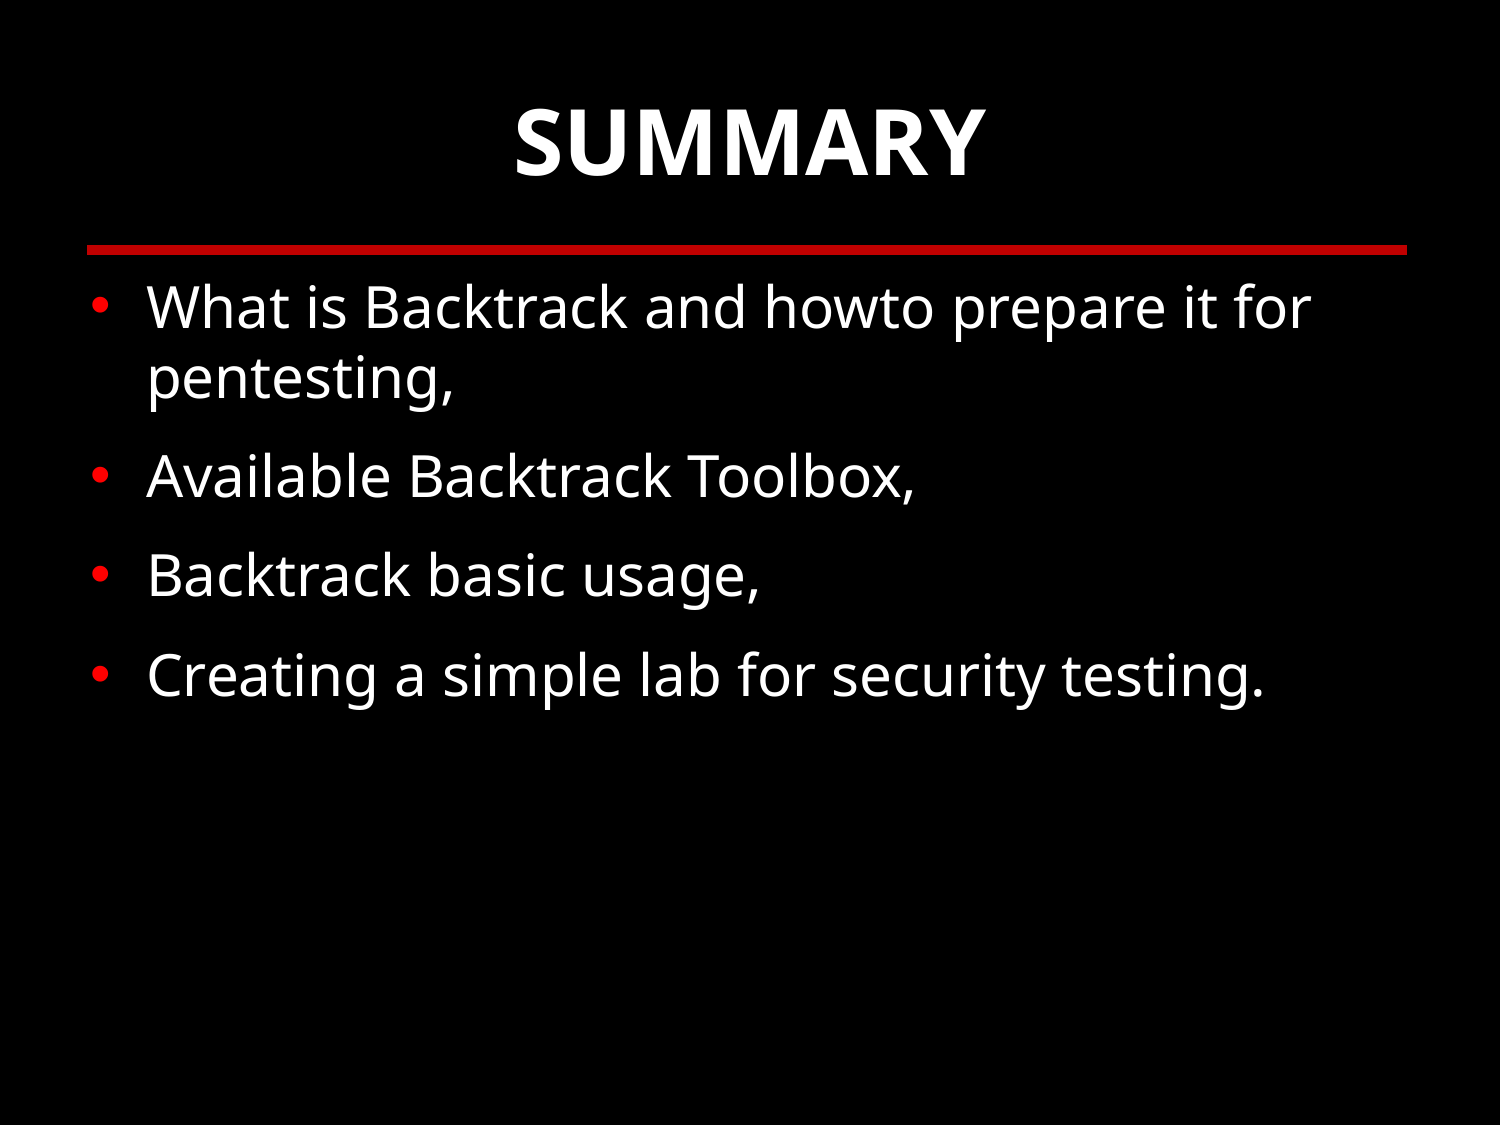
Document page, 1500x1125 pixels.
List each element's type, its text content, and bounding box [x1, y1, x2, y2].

title SUMMARY [75, 45, 1425, 233]
list What is Backtrack and howto prepare it for pentesting, Available Backtrack Toolbox, Backtrack basic usage, Creating a simple lab for security testing. [75, 262, 1425, 1005]
